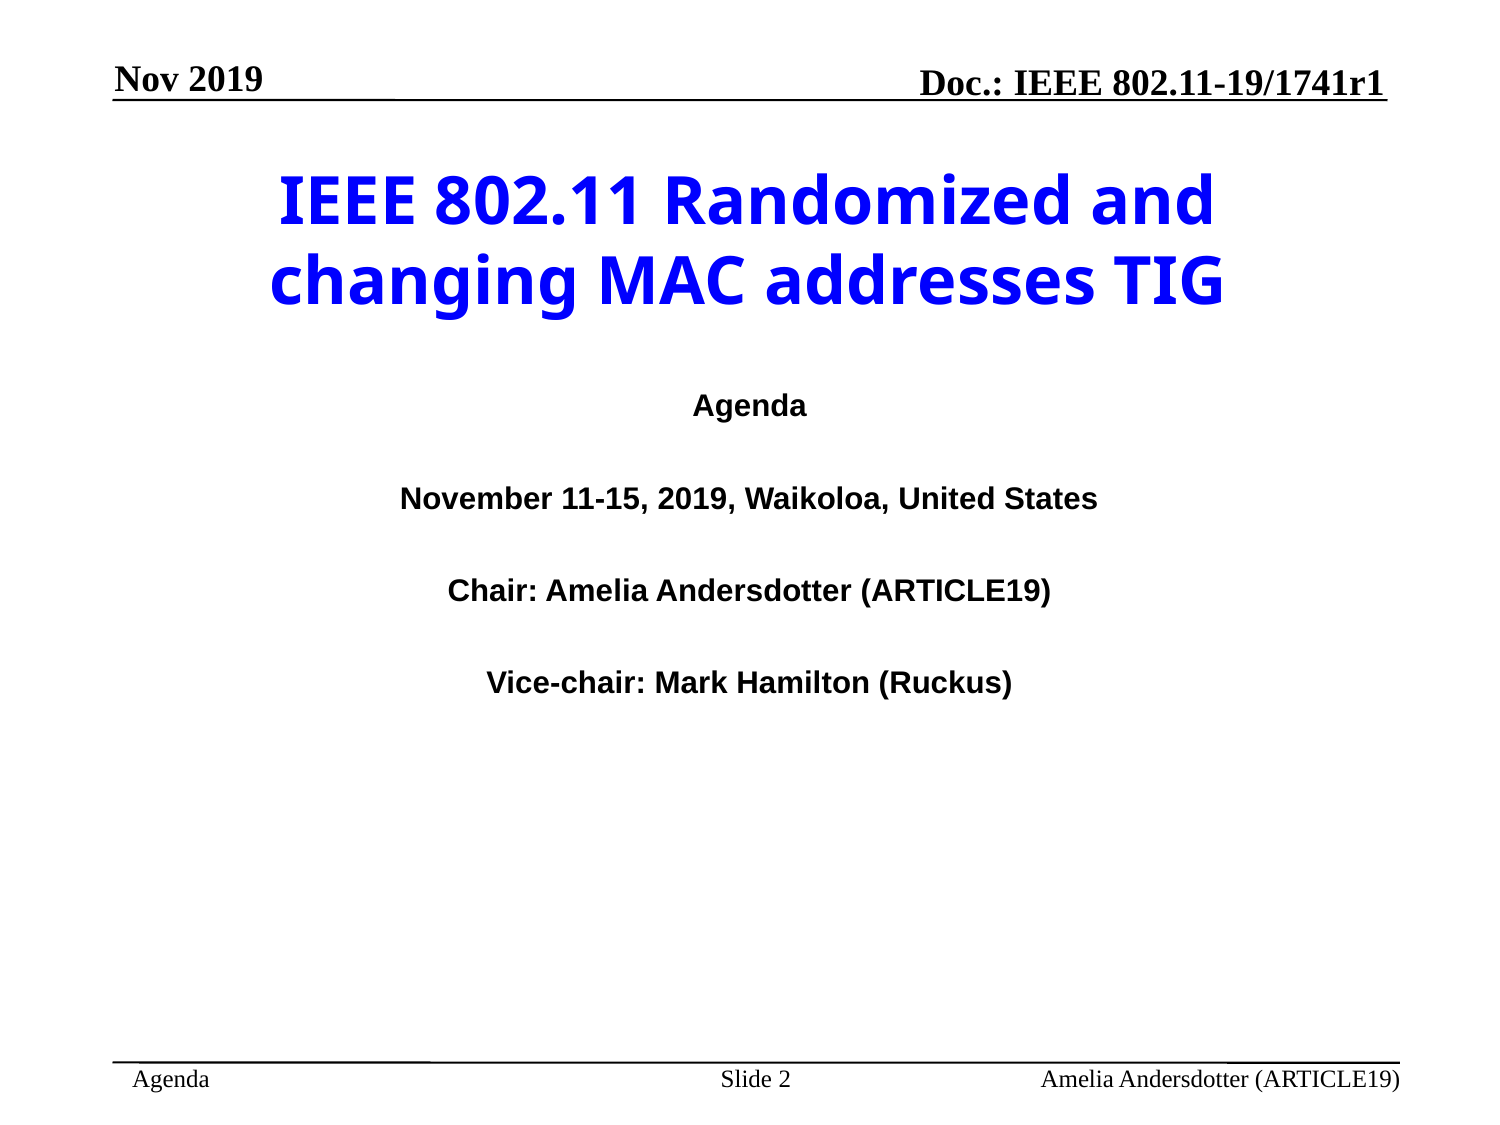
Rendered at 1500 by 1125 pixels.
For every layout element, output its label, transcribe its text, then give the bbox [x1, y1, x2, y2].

text_box Agenda November 11-15, 2019, Waikoloa, United States Chair: Amelia Andersdotter (ARTICLE19) Vice-chair: Mark Hamilton (Ruckus) [112, 324, 1387, 1000]
text_box IEEE 802.11 Randomized and changing MAC addresses TIG [111, 150, 1386, 325]
text_box Amelia Andersdotter (ARTICLE19) [878, 1062, 1401, 1092]
text_box Slide <number> [712, 1062, 799, 1122]
text_box Nov 2019 [114, 54, 422, 99]
